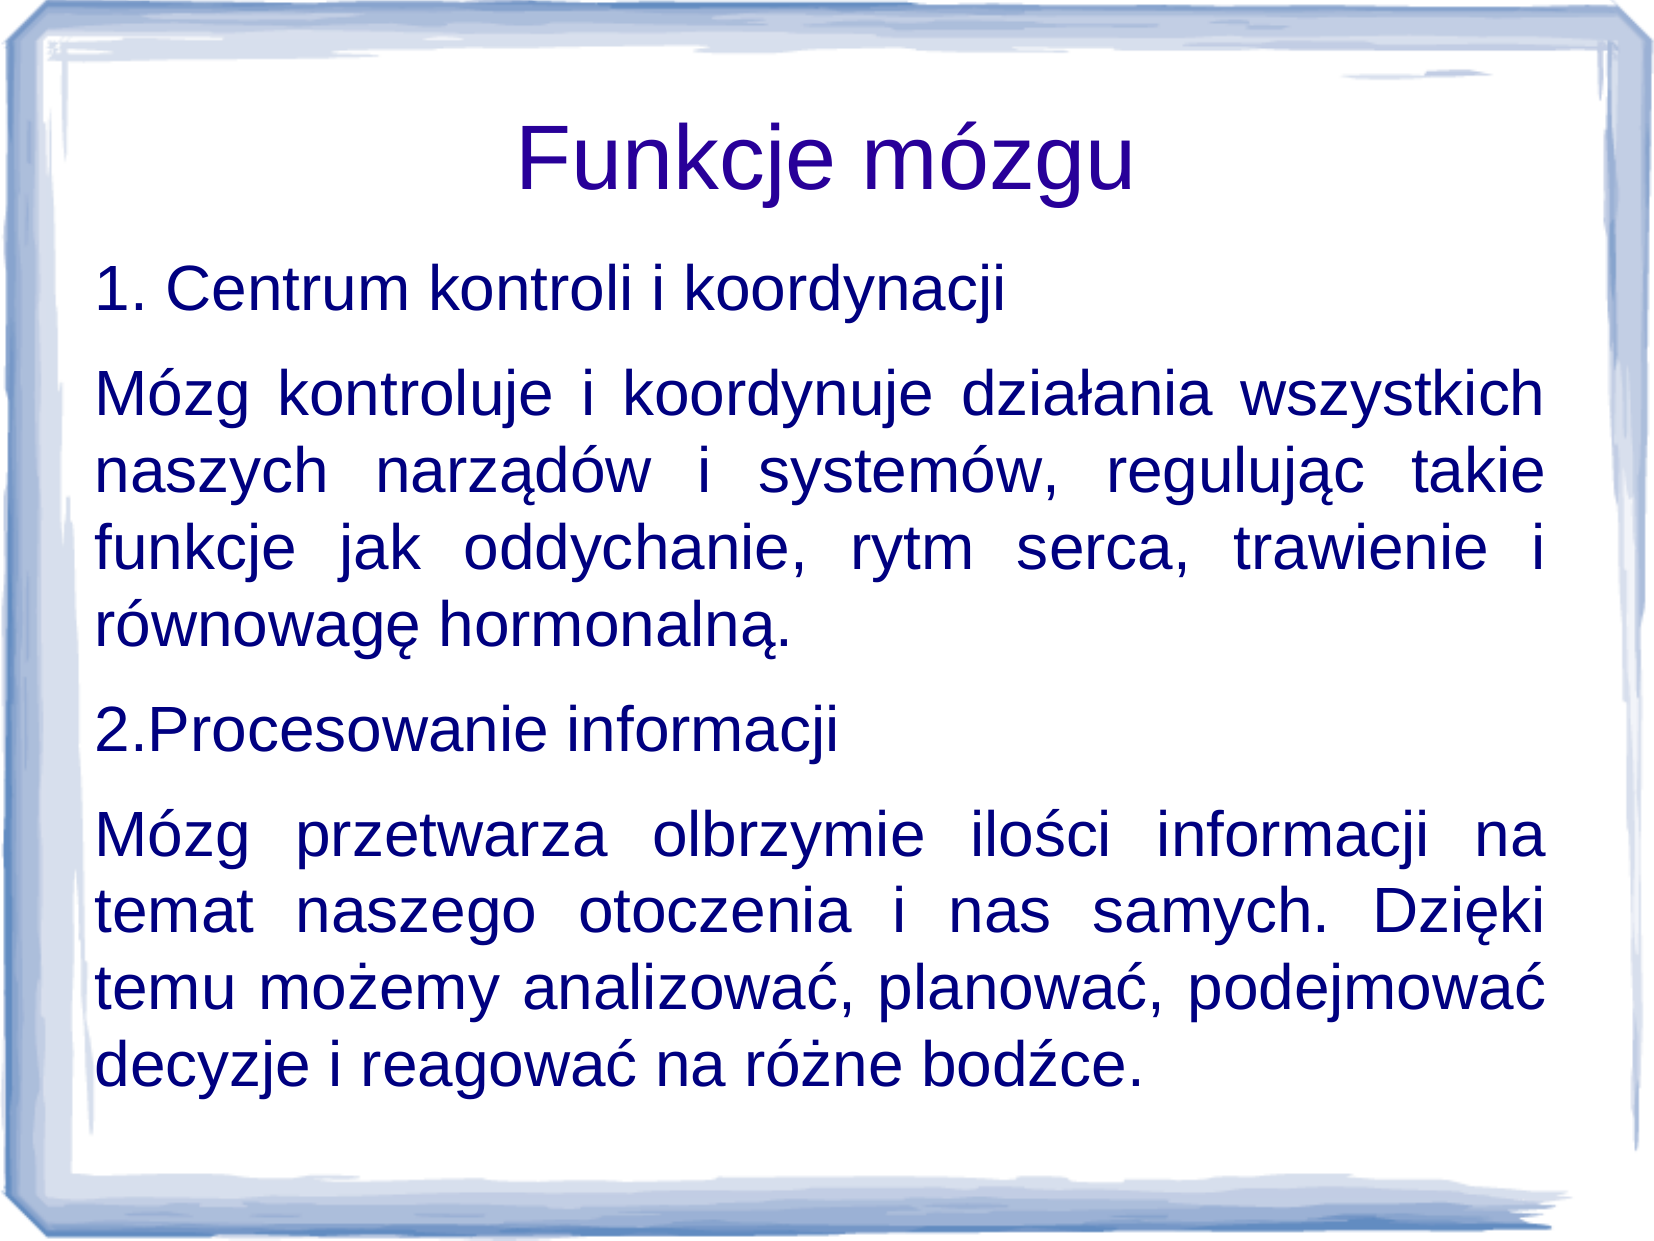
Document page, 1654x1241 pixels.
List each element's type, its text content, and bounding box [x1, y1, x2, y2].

list 1. Centrum kontroli i koordynacji Mózg kontroluje i koordynuje działania wszystkich naszych narządów i systemów, regulując takie funkcje jak oddychanie, rytm serca, trawienie i równowagę hormonalną. 2.Procesowanie informacji Mózg przetwarza olbrzymie ilości informacji na temat naszego otoczenia i nas samych. Dzięki temu możemy analizować, planować, podejmować decyzje i reagować na różne bodźce. [94, 246, 1548, 1158]
title Funkcje mózgu [82, 49, 1571, 257]
